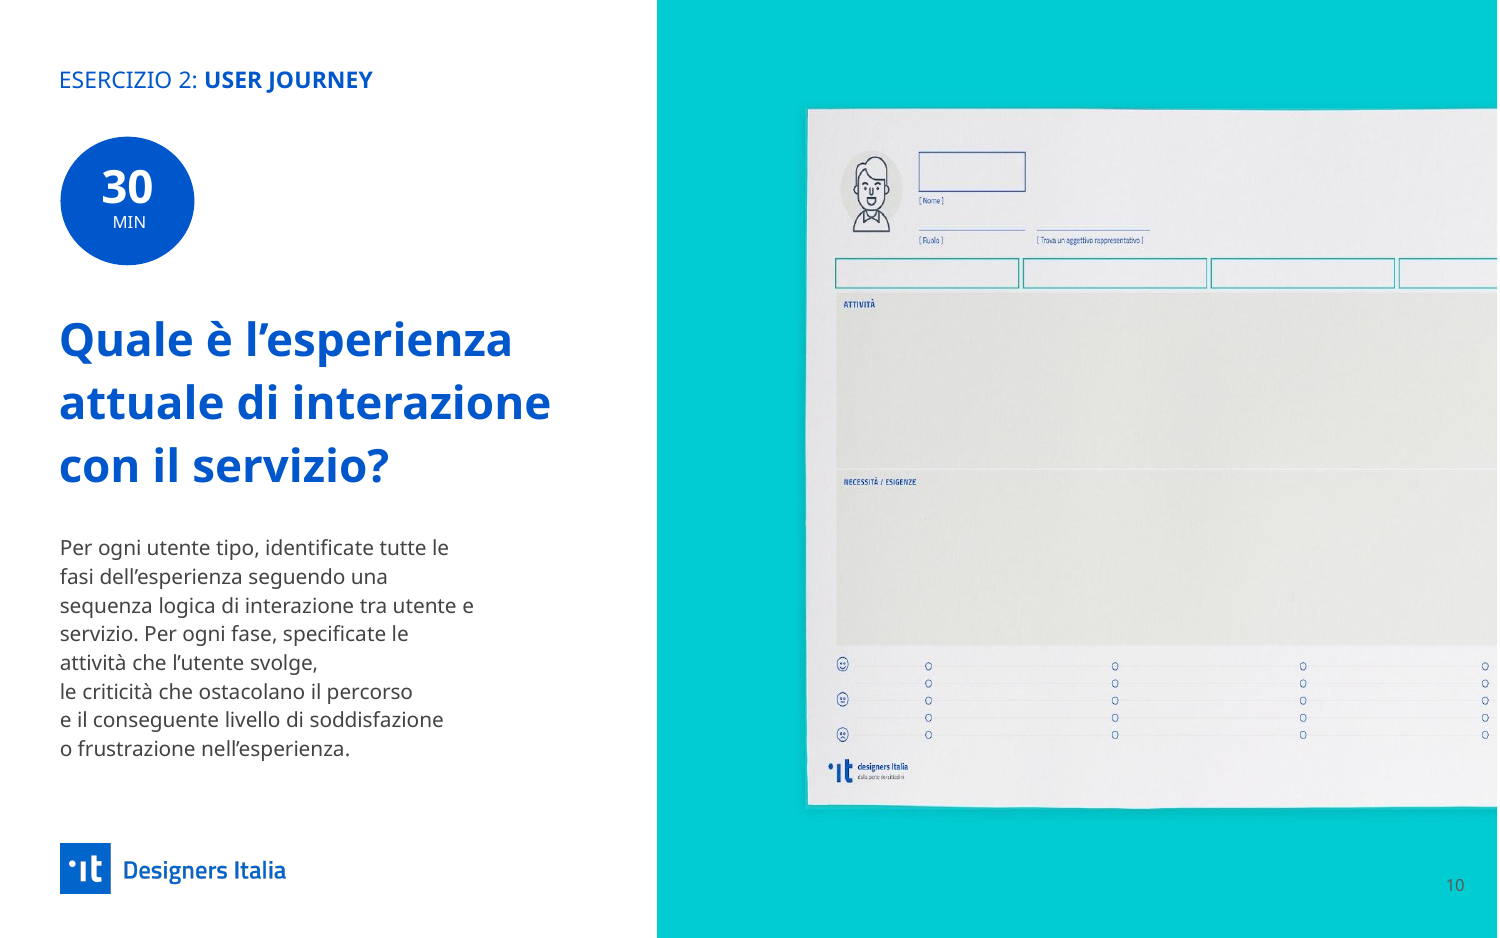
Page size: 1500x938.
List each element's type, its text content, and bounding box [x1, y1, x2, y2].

text_box 30 [136, 175, 145, 196]
text_box [91, 136, 164, 147]
text_box MIN [93, 196, 165, 241]
text_box ESERCIZIO 2: USER JOURNEY [43, 50, 407, 140]
text_box Quale è l’esperienza attuale di interazione con il servizio? [43, 287, 609, 667]
text_box 30 [82, 147, 173, 196]
slide_number <number> [1389, 849, 1480, 922]
picture [60, 843, 299, 894]
text_box [60, 153, 195, 266]
text_box Per ogni utente tipo, identificate tutte le fasi dell’esperienza seguendo una sequenza logica di interazione tra utente e servizio. Per ogni fase, specificate le attività che l’utente svolge, le criticità che ostacolano il percorso e il conseguente livello di soddisfazione o frustrazione nell’esperienza. [44, 516, 491, 723]
picture [657, 0, 1498, 938]
